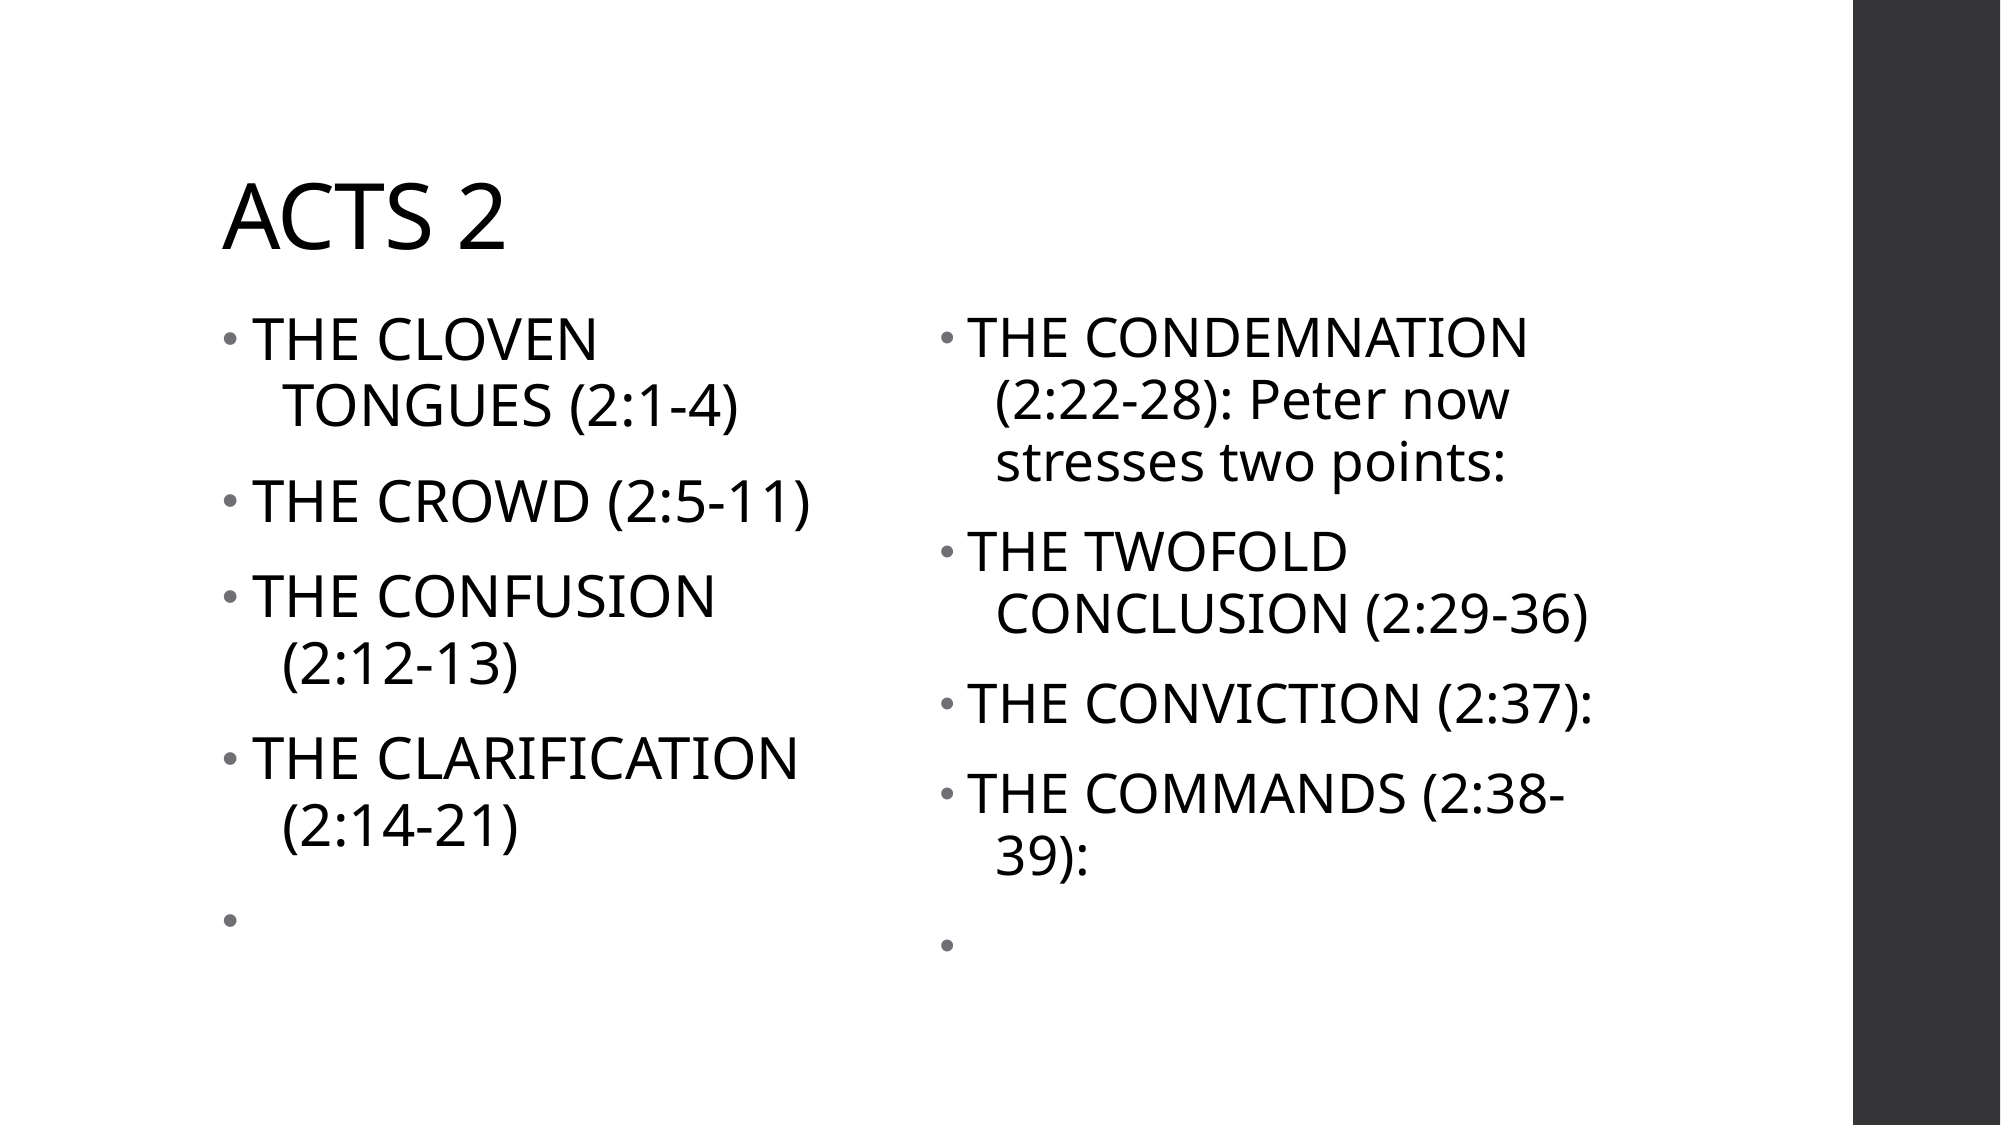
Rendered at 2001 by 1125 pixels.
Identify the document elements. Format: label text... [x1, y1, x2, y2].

list THE CLOVEN TONGUES (2:1-4) THE CROWD (2:5-11) THE CONFUSION (2:12-13) THE CLARIFICATION (2:14-21) [207, 299, 900, 1014]
list THE CONDEMNATION (2:22-28): Peter now stresses two points: THE TWOFOLD CONCLUSION (2:29-36) THE CONVICTION (2:37): THE COMMANDS (2:38-39): [924, 299, 1617, 1014]
title ACTS 2 [206, 60, 1797, 278]
